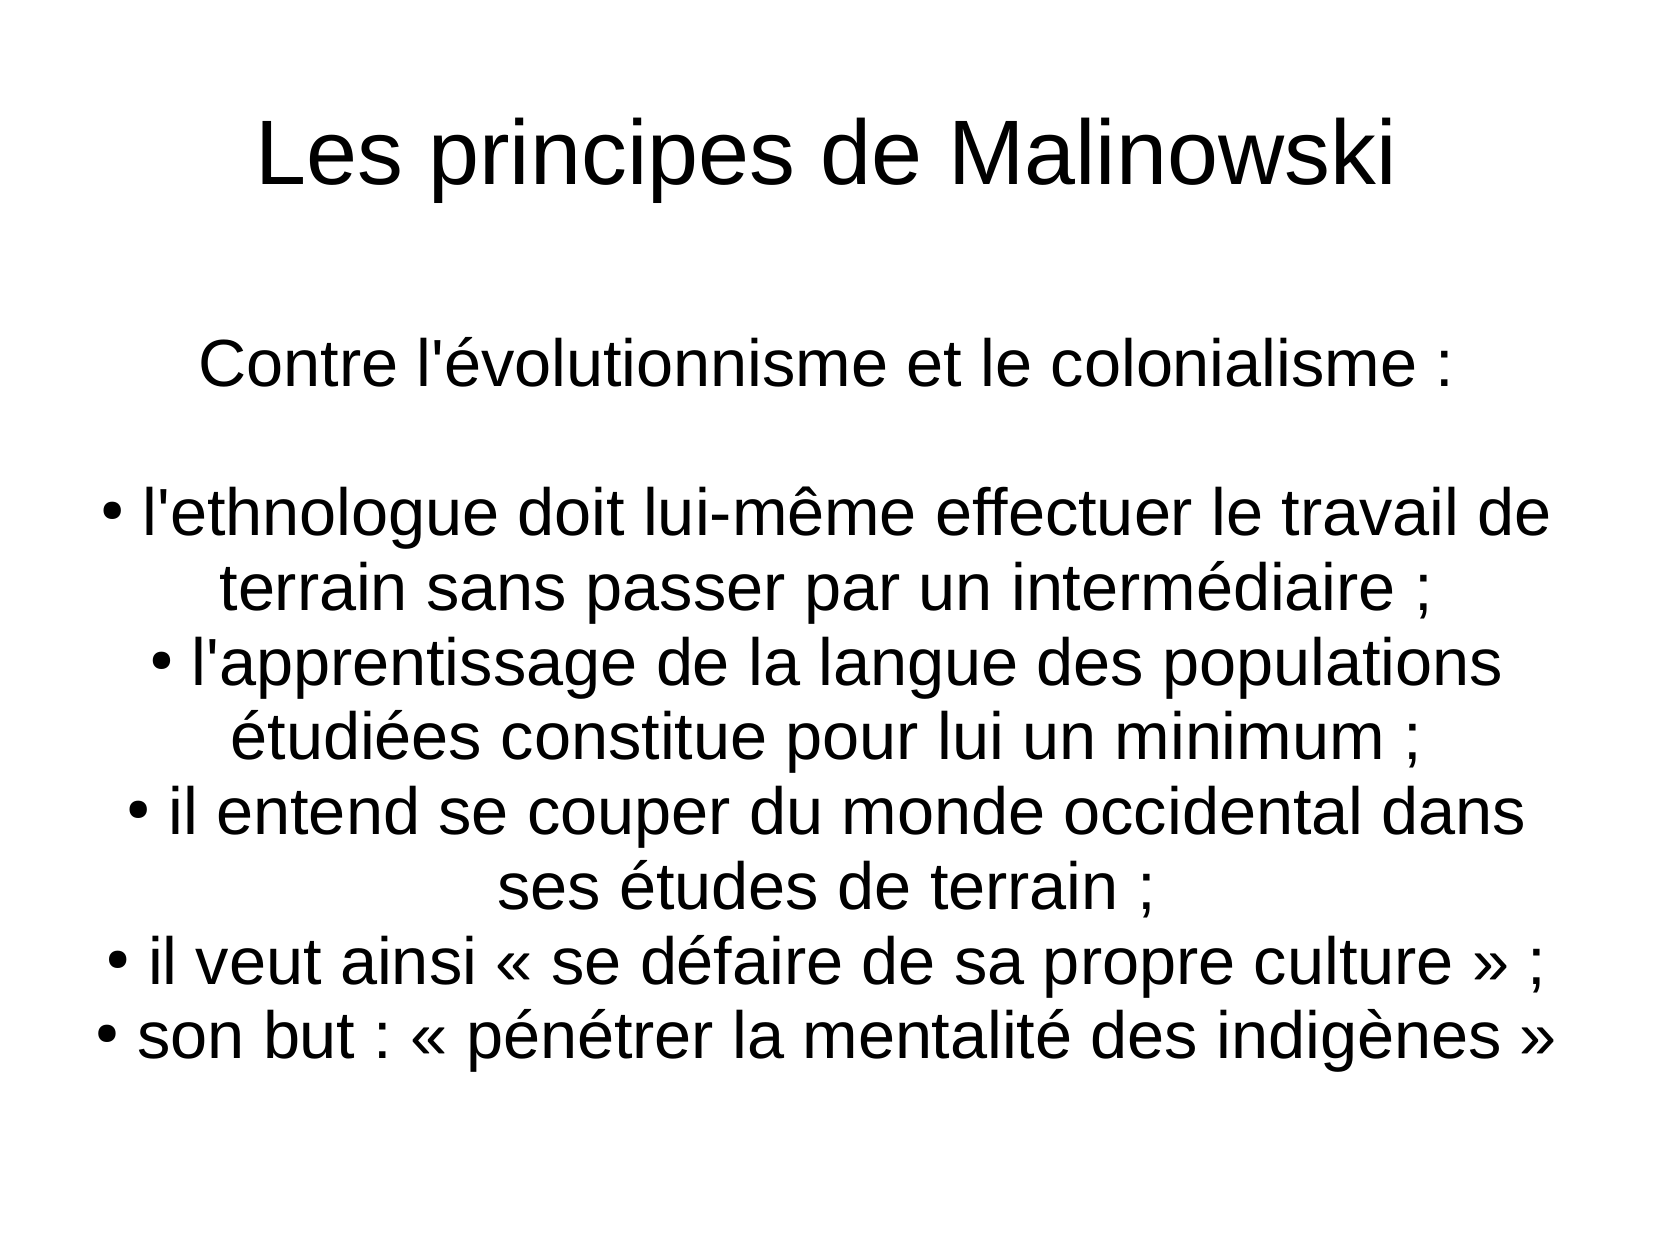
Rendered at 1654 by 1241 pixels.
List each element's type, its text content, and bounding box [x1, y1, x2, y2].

subtitle Contre l'évolutionnisme et le colonialisme : l'ethnologue doit lui-même effectuer le travail de terrain sans passer par un intermédiaire ; l'apprentissage de la langue des populations étudiées constitue pour lui un minimum ; il entend se couper du monde occidental dans ses études de terrain ; il veut ainsi « se défaire de sa propre culture » ; son but : « pénétrer la mentalité des indigènes » [82, 297, 1571, 1102]
title Les principes de Malinowski [82, 56, 1571, 250]
